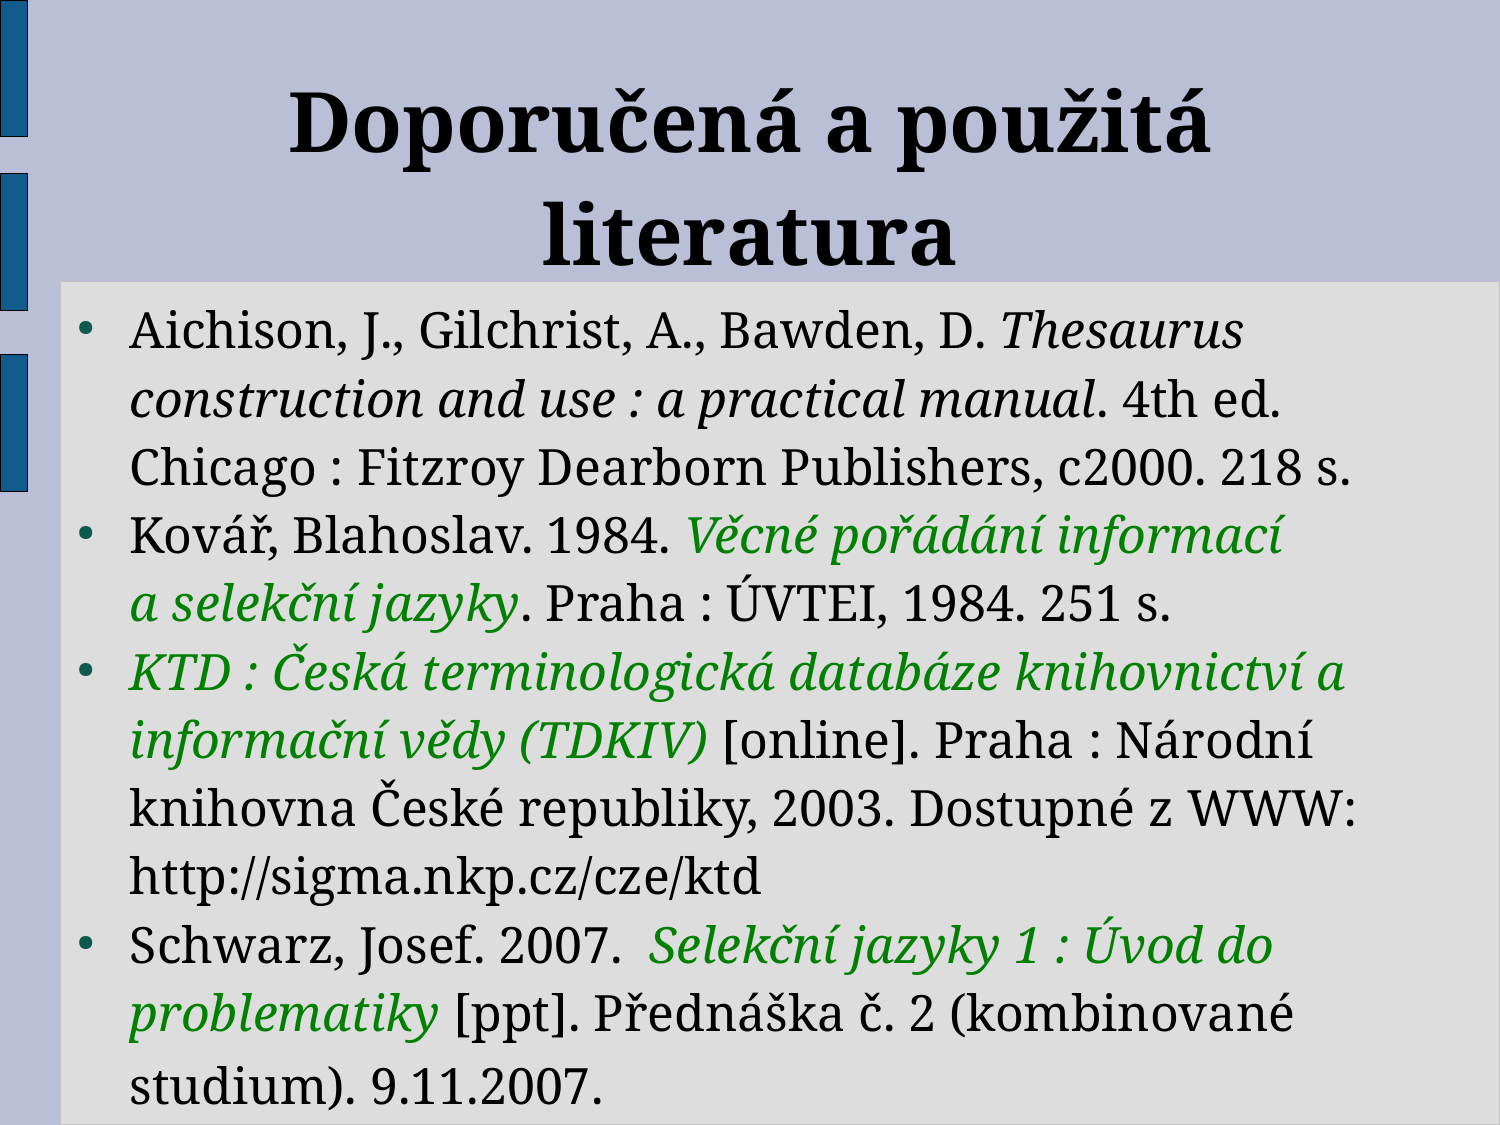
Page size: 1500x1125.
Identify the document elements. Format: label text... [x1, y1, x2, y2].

title Doporučená a použitá literatura [110, 82, 1392, 272]
list Aichison, J., Gilchrist, A., Bawden, D. Thesaurus construction and use : a practical manual. 4th ed. Chicago : Fitzroy Dearborn Publishers, c2000. 218 s. Kovář, Blahoslav. 1984. Věcné pořádání informací a selekční jazyky. Praha : ÚVTEI, 1984. 251 s. KTD : Česká terminologická databáze knihovnictví a informační vědy (TDKIV) [online]. Praha : Národní knihovna České republiky, 2003. Dostupné z WWW: http://sigma.nkp.cz/cze/ktd Schwarz, Josef. 2007. Selekční jazyky 1 : Úvod do problematiky [ppt]. Přednáška č. 2 (kombinované studium). 9.11.2007. [59, 295, 1426, 1043]
